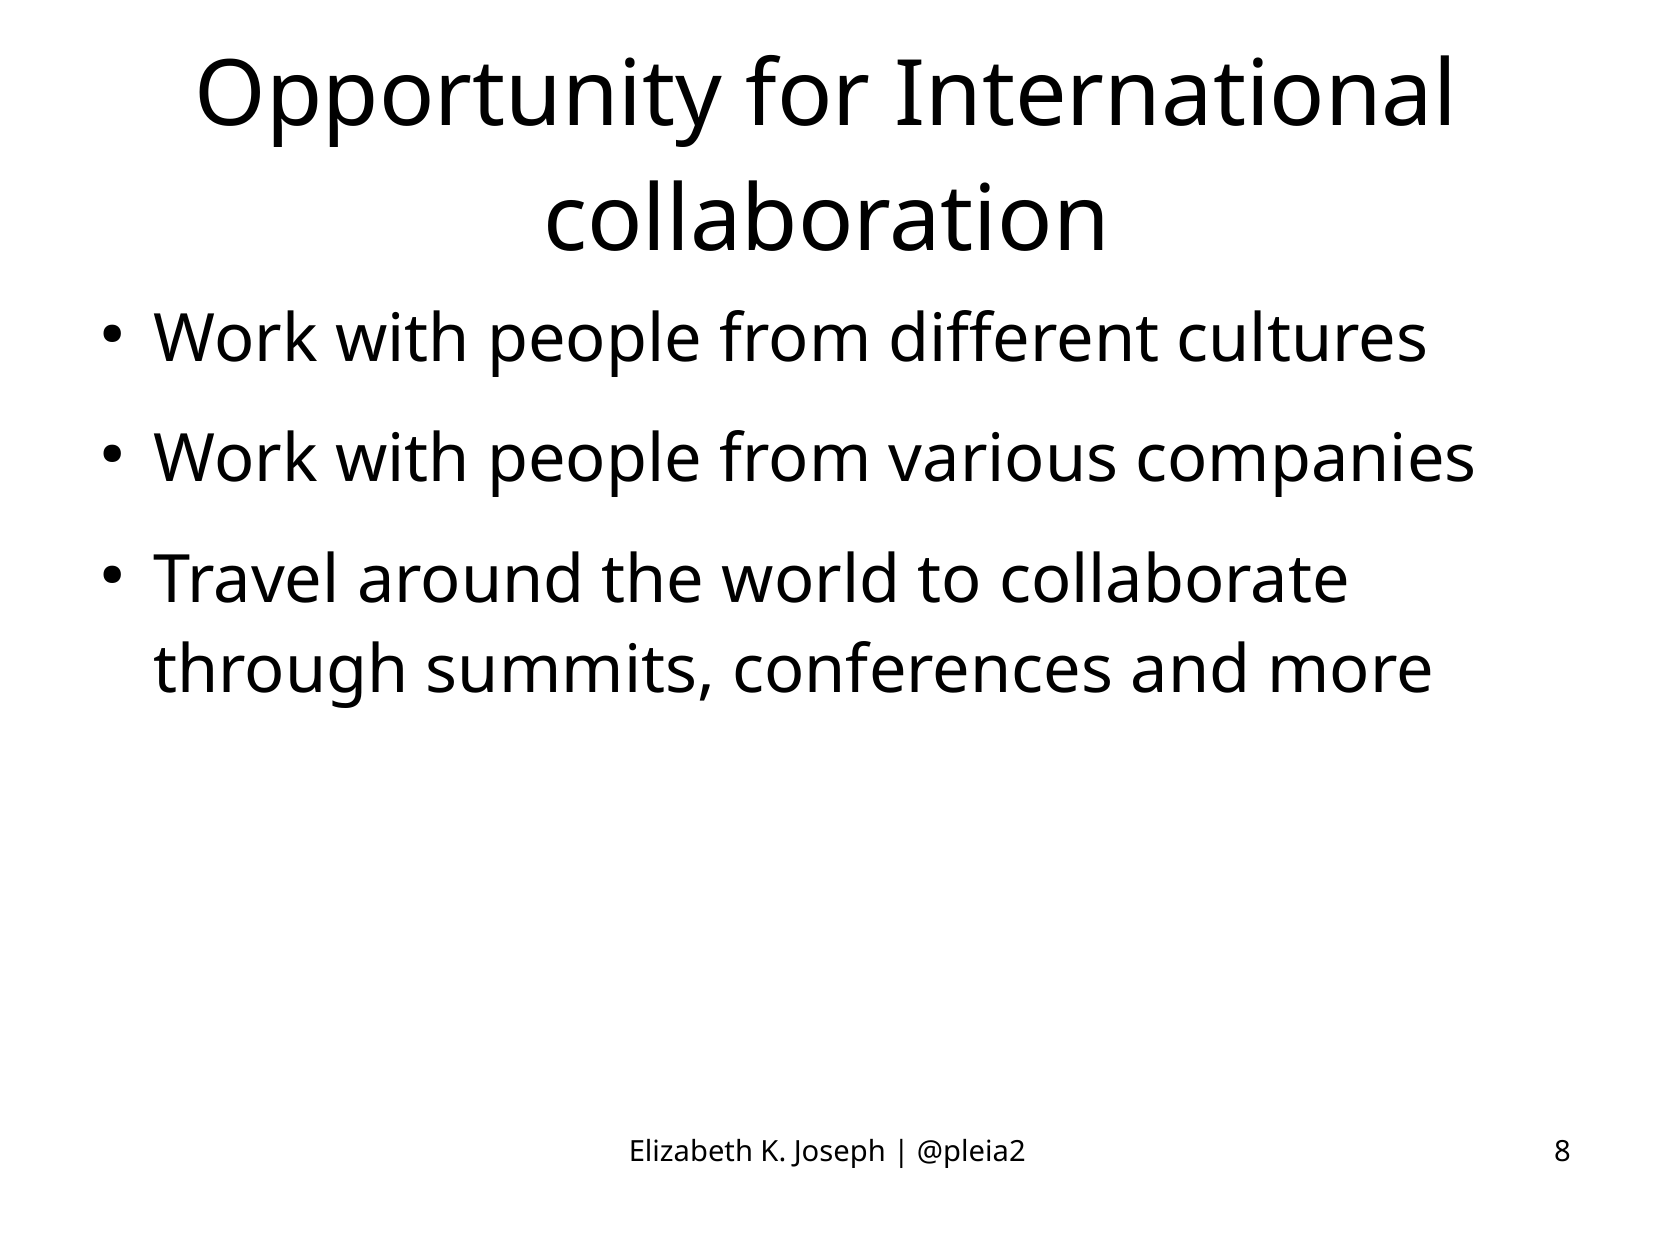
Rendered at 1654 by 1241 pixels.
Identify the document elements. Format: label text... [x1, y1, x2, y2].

list Work with people from different cultures Work with people from various companies Travel around the world to collaborate through summits, conferences and more [82, 290, 1571, 1010]
title Opportunity for International collaboration [82, 49, 1571, 257]
